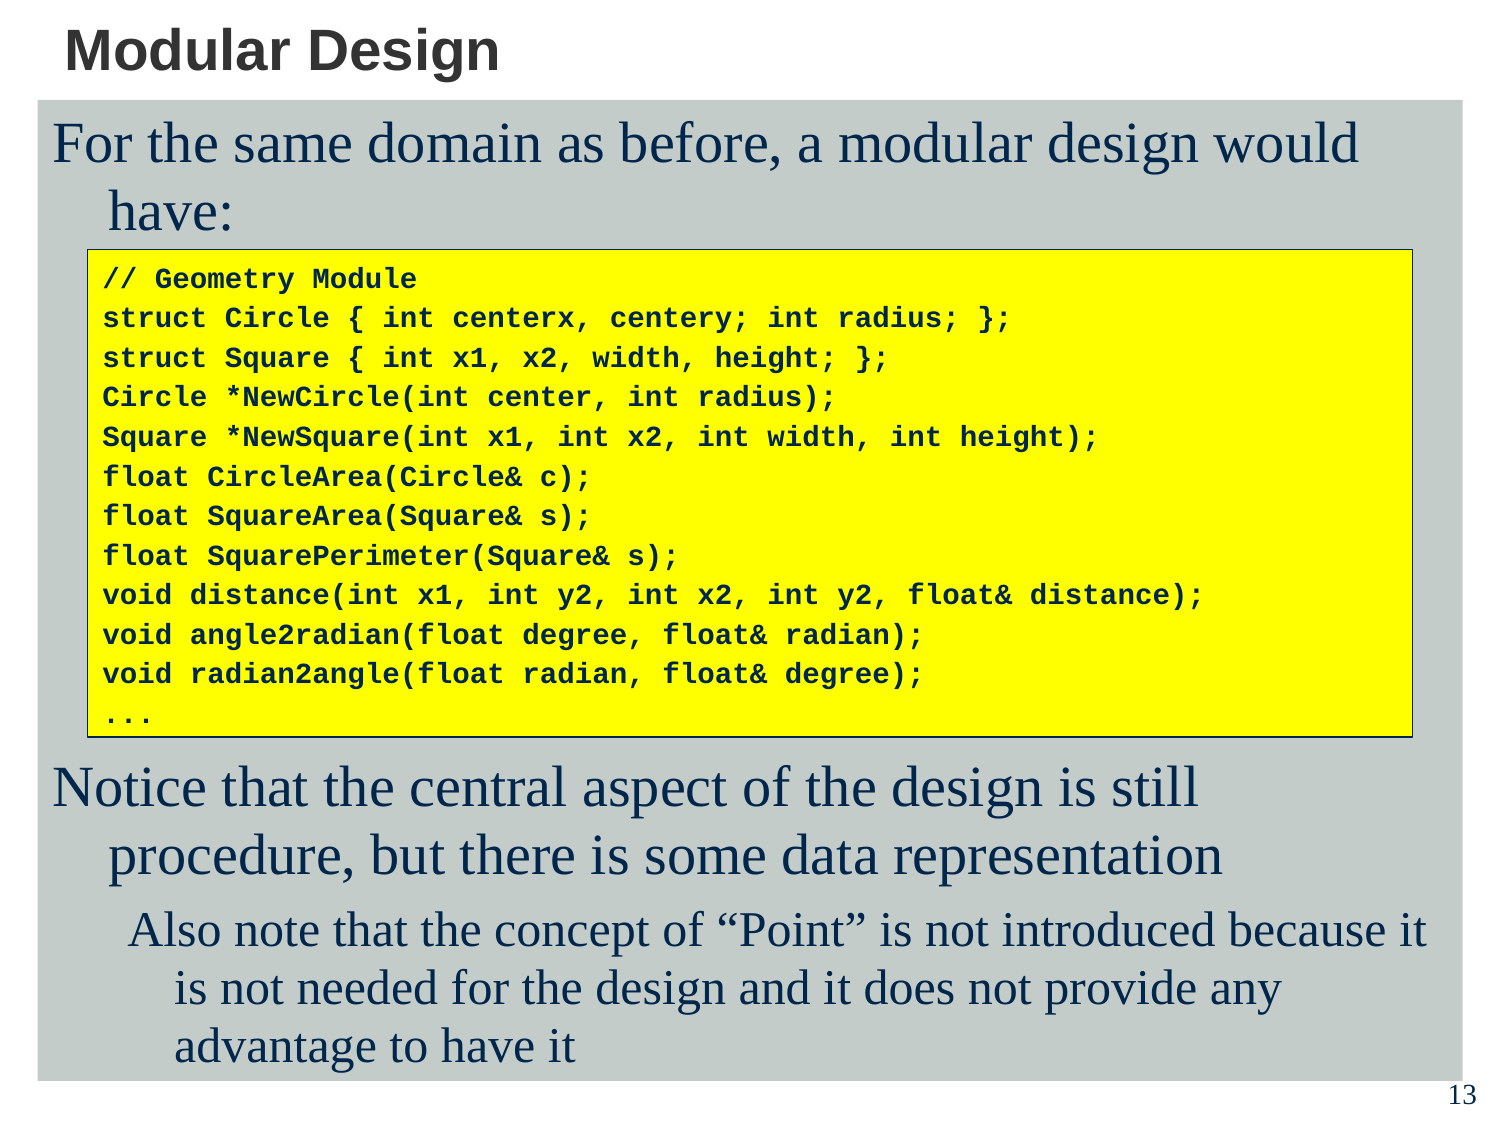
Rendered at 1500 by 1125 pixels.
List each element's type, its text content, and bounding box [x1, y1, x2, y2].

list For the same domain as before, a modular design would have: Notice that the central aspect of the design is still procedure, but there is some data representation Also note that the concept of “Point” is not introduced because it is not needed for the design and it does not provide any advantage to have it [37, 99, 1463, 1078]
title Modular Design [50, 0, 1450, 91]
picture [0, 0, 1500, 1125]
text_box // Geometry Module struct Circle { int centerx, centery; int radius; }; struct Square { int x1, x2, width, height; }; Circle *NewCircle(int center, int radius); Square *NewSquare(int x1, int x2, int width, int height); float CircleArea(Circle& c); float SquareArea(Square& s); float SquarePerimeter(Square& s); void distance(int x1, int y2, int x2, int y2, float& distance); void angle2radian(float degree, float& radian); void radian2angle(float radian, float& degree); ... [87, 249, 1413, 751]
